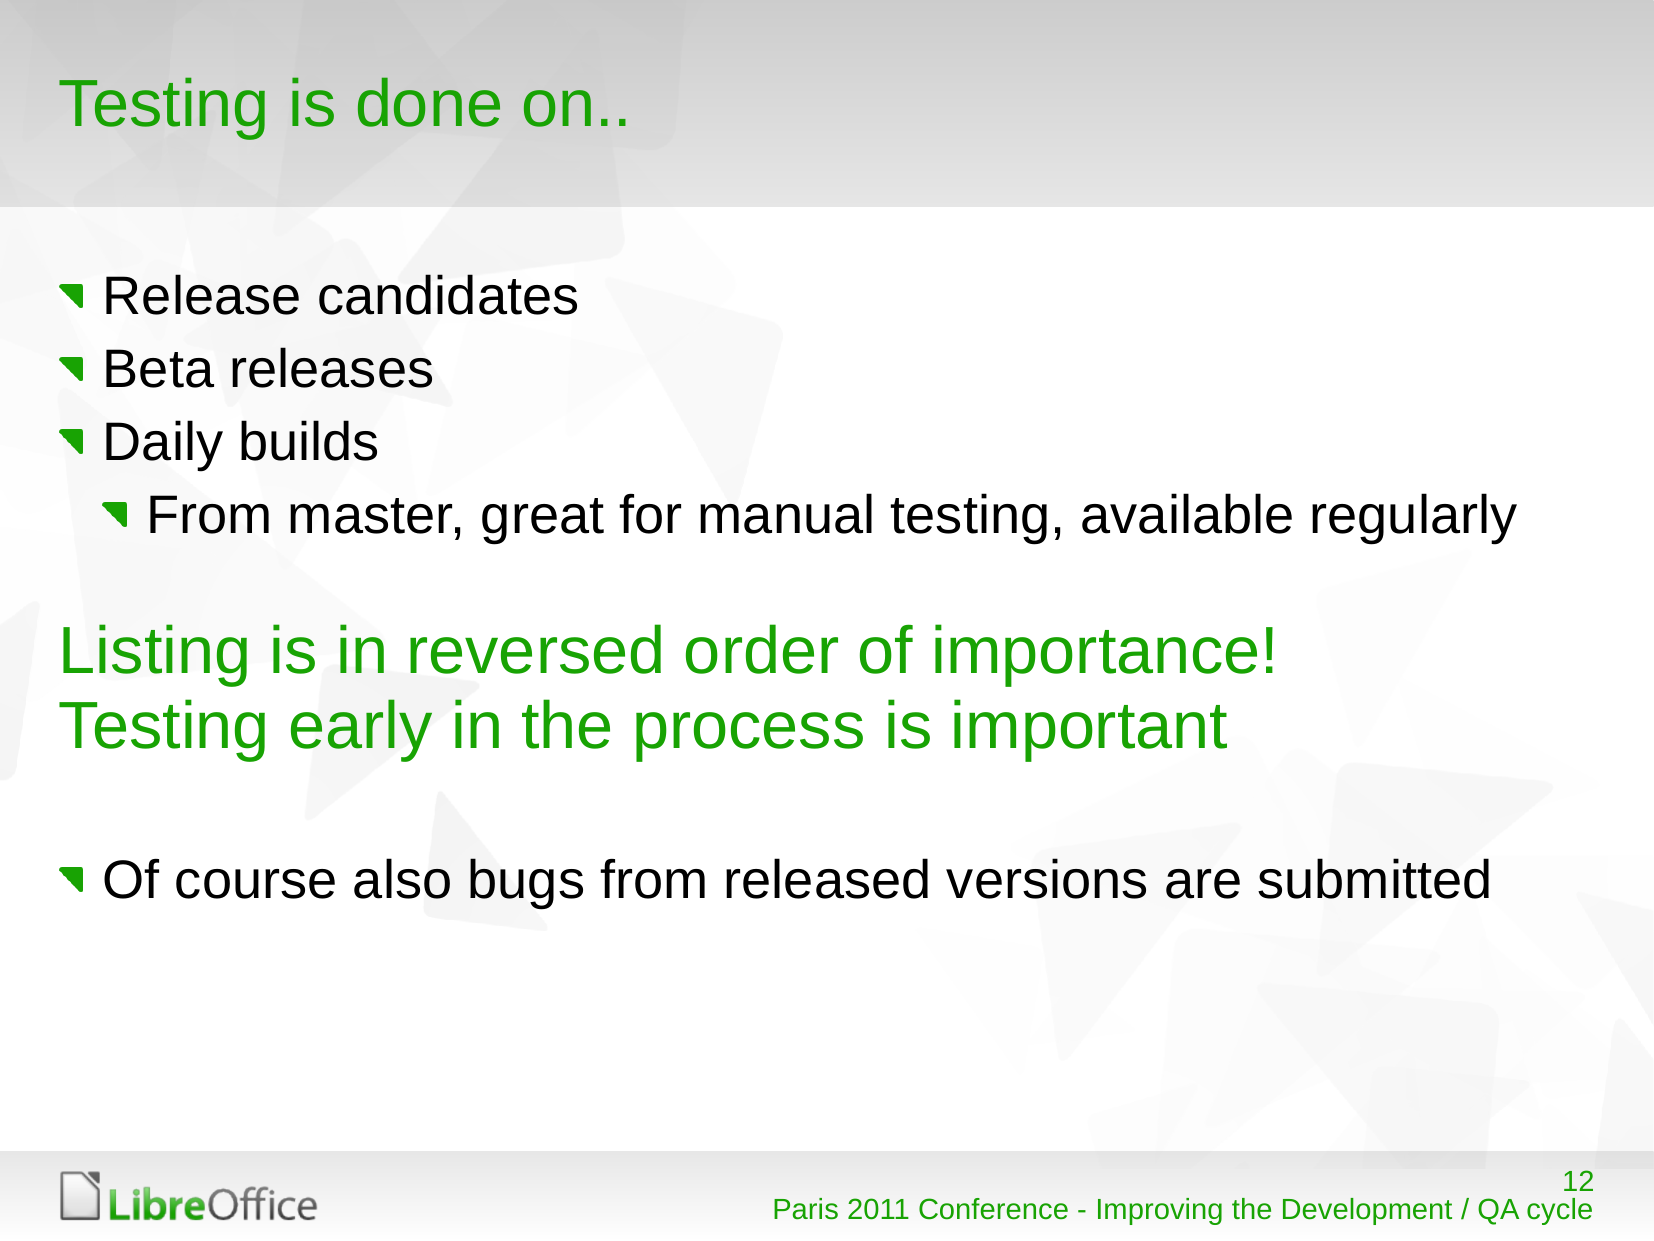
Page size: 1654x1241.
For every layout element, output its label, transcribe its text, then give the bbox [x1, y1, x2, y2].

picture [41, 1152, 337, 1240]
title Listing is in reversed order of importance! Testing early in the process is important [59, 613, 1595, 763]
title Testing is done on.. [59, 29, 1595, 178]
list Release candidates Beta releases Daily builds From master, great for manual testing, available regularly Of course also bugs from released versions are submitted [59, 763, 1595, 985]
picture [0, 0, 783, 931]
picture [915, 548, 1654, 1169]
list Release candidates Beta releases Daily builds From master, great for manual testing, available regularly Of course also bugs from released versions are submitted [59, 265, 1595, 613]
